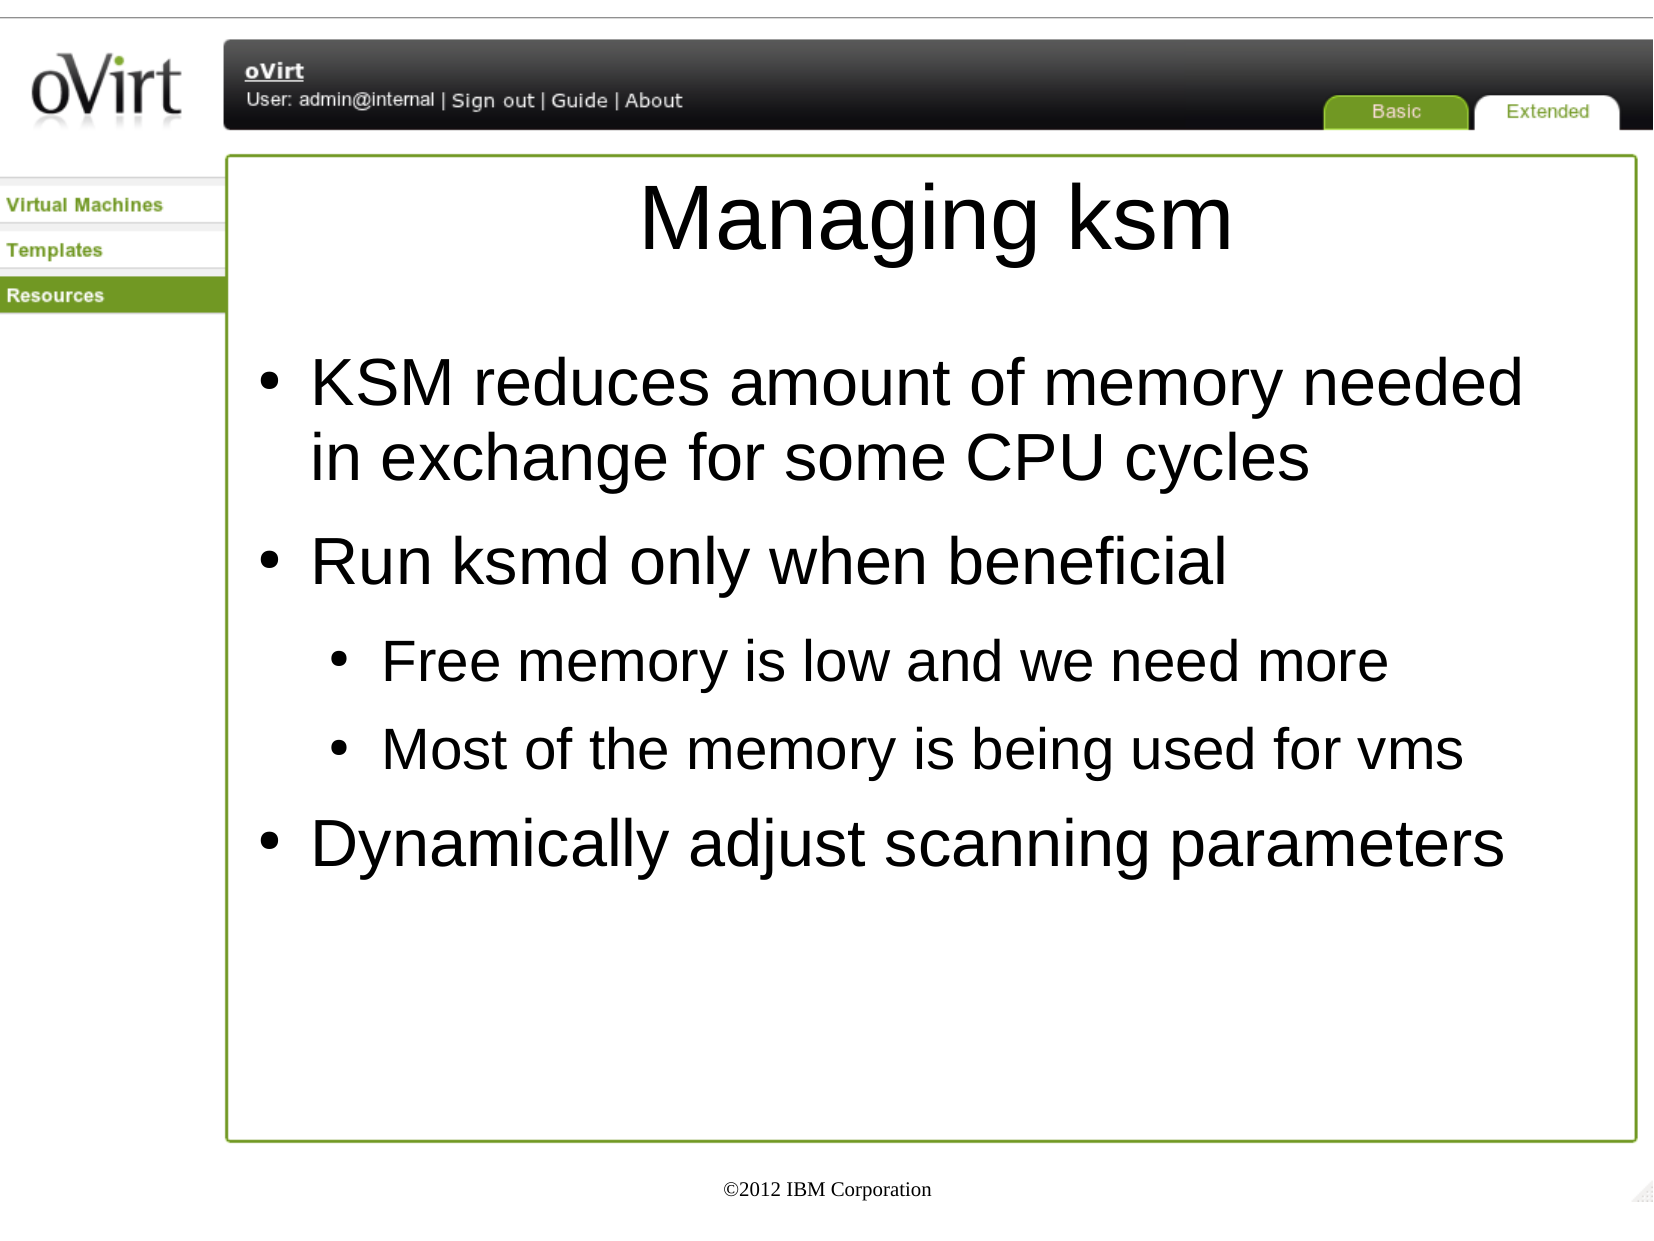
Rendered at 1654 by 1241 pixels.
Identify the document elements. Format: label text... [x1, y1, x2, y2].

title Managing ksm [240, 114, 1636, 322]
list KSM reduces amount of memory needed in exchange for some CPU cycles Run ksmd only when beneficial Free memory is low and we need more Most of the memory is being used for vms Dynamically adjust scanning parameters [240, 345, 1571, 1133]
picture [0, 17, 1653, 1202]
